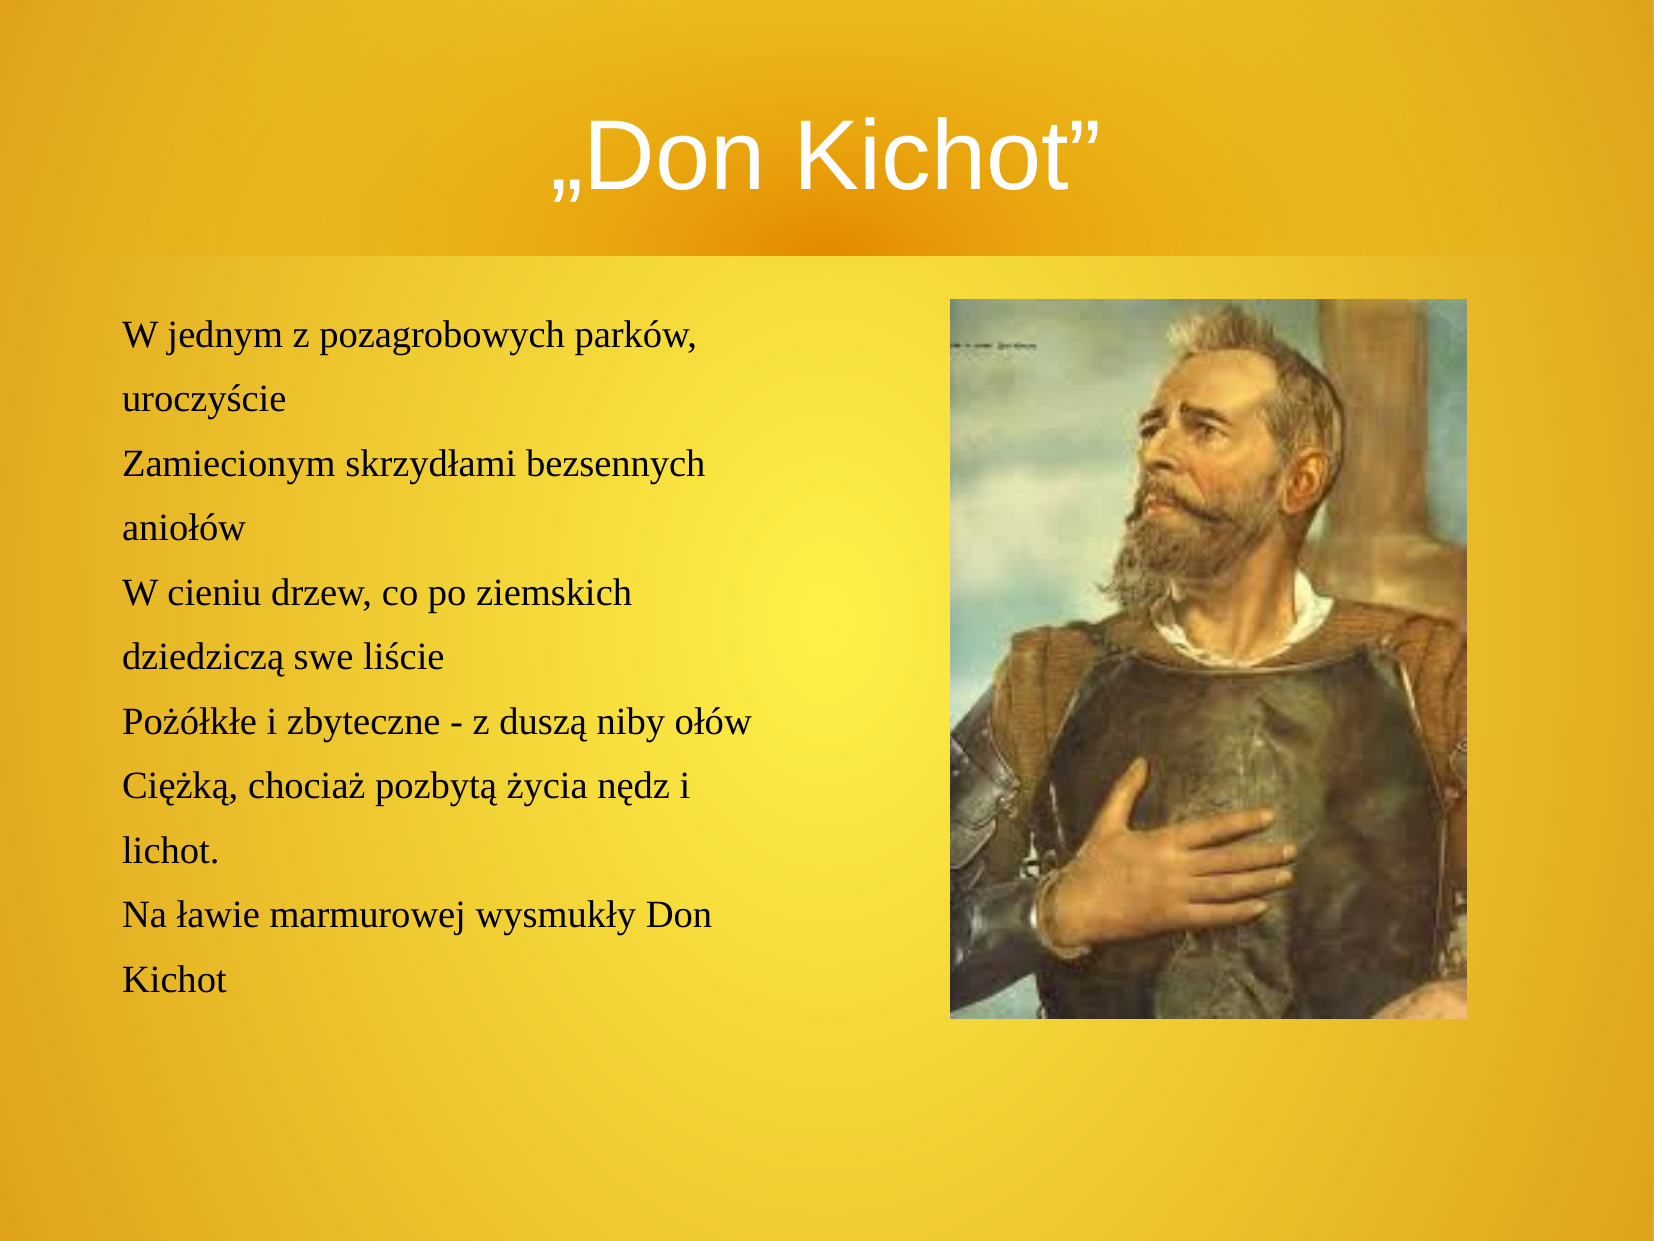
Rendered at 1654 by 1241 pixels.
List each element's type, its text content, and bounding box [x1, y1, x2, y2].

title „Don Kichot” [82, 47, 1571, 252]
list W jednym z pozagrobowych parków, uroczyście Zamiecionym skrzydłami bezsennych aniołów W cieniu drzew, co po ziemskich dziedziczą swe liście Pożółkłe i zbyteczne - z duszą niby ołów Ciężką, chociaż pozbytą życia nędz i lichot. Na ławie marmurowej wysmukły Don Kichot [82, 290, 809, 1010]
picture [950, 299, 1467, 1019]
